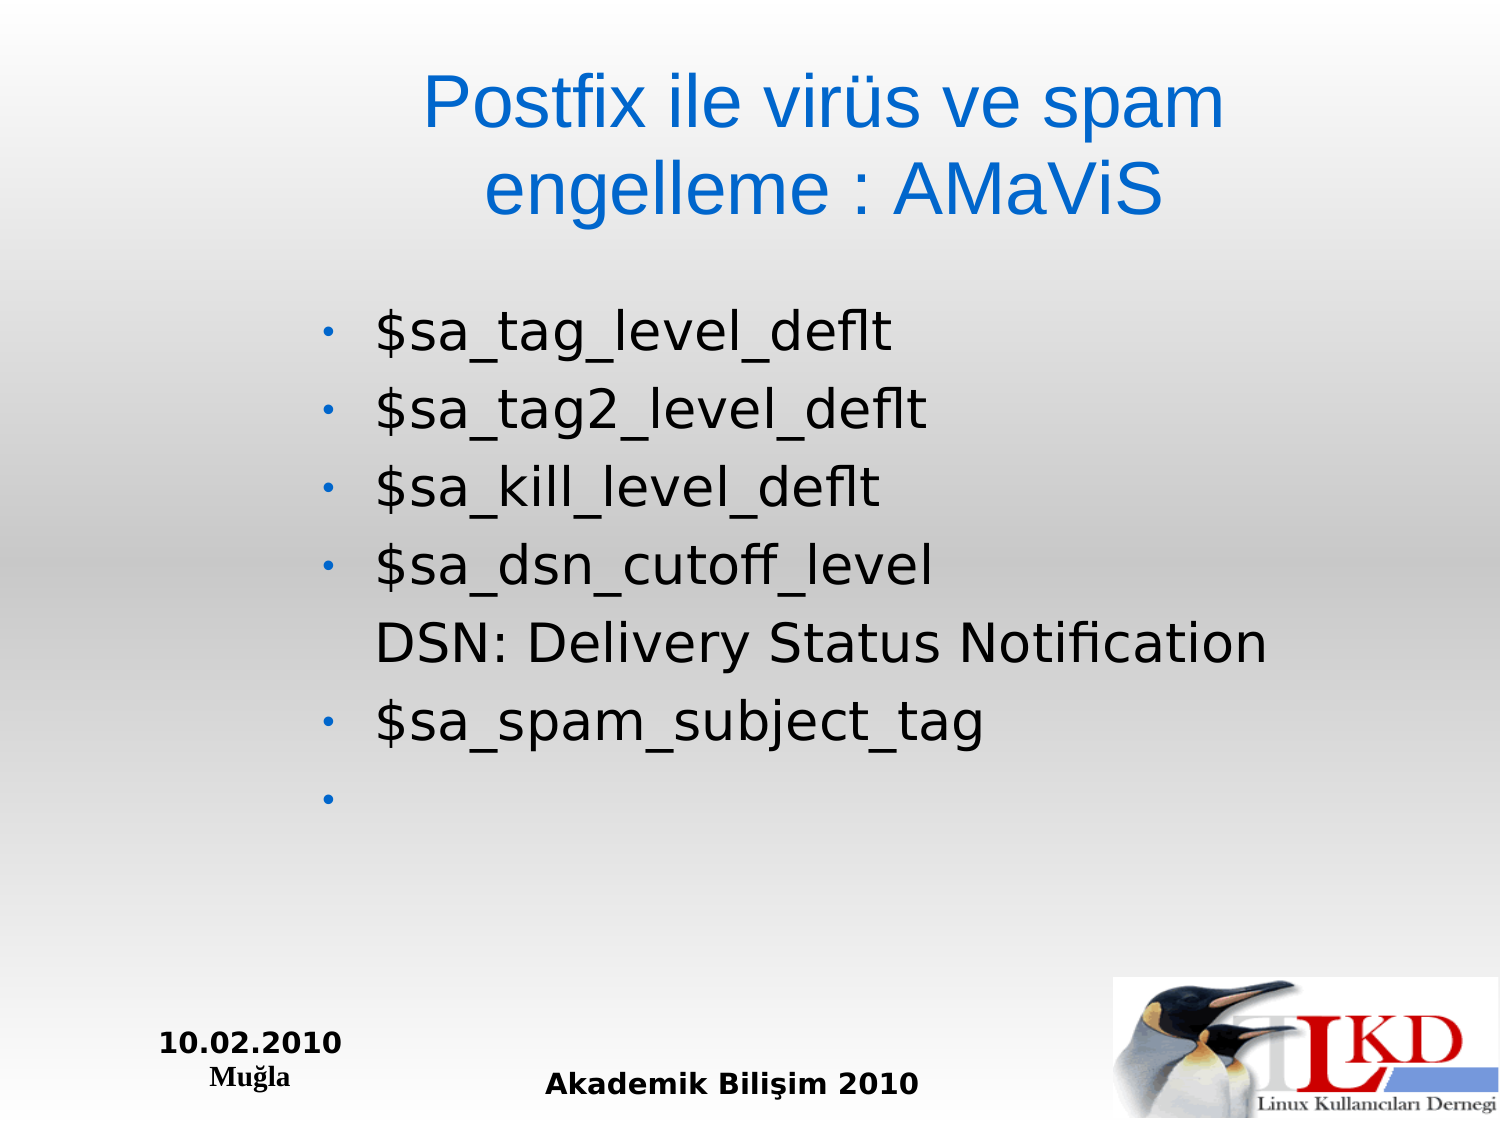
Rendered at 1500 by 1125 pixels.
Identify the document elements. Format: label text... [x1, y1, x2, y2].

title Postfix ile virüs ve spam engelleme : AMaViS [224, 49, 1425, 238]
picture [1113, 977, 1499, 1118]
list $sa_tag_level_deflt $sa_tag2_level_deflt $sa_kill_level_deflt $sa_dsn_cutoff_level DSN: Delivery Status Notification $sa_spam_subject_tag [224, 299, 1425, 975]
